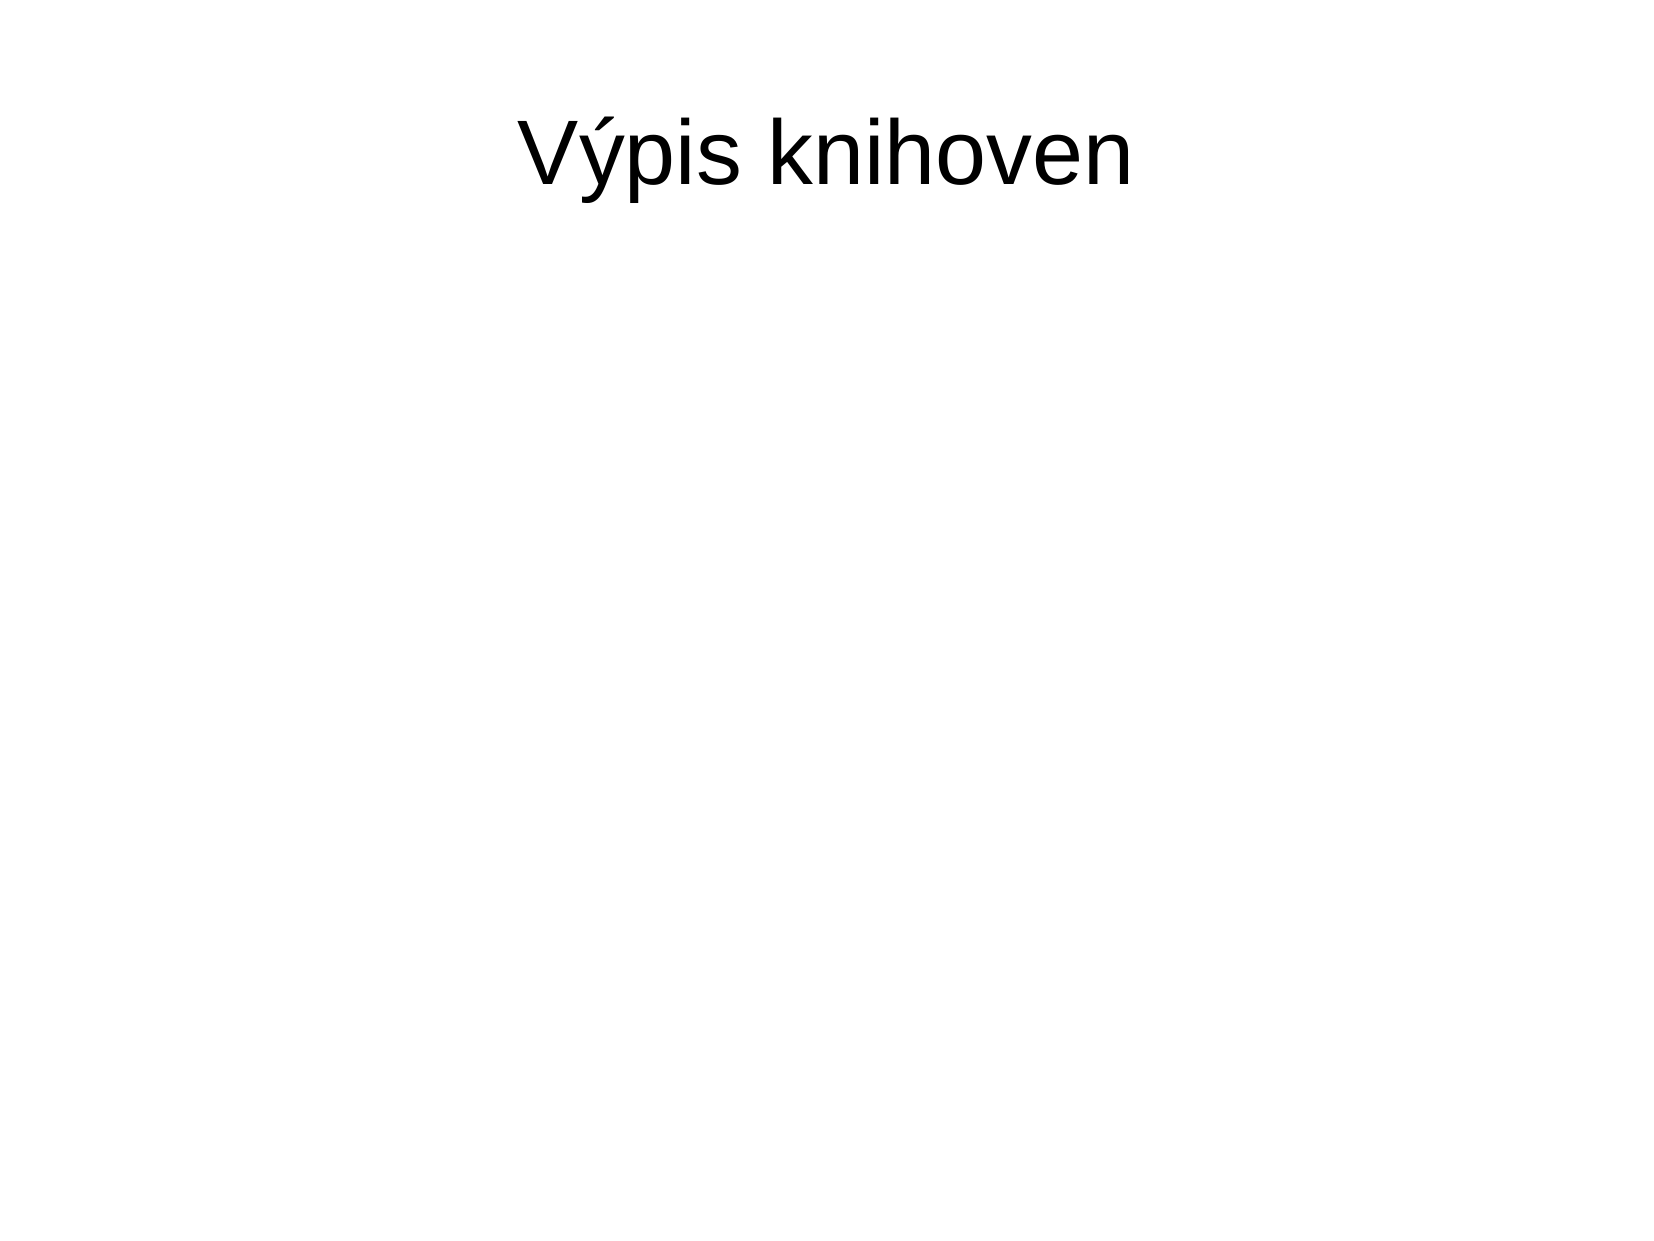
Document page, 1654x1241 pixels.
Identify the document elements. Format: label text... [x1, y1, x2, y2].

title Výpis knihoven [82, 49, 1571, 257]
